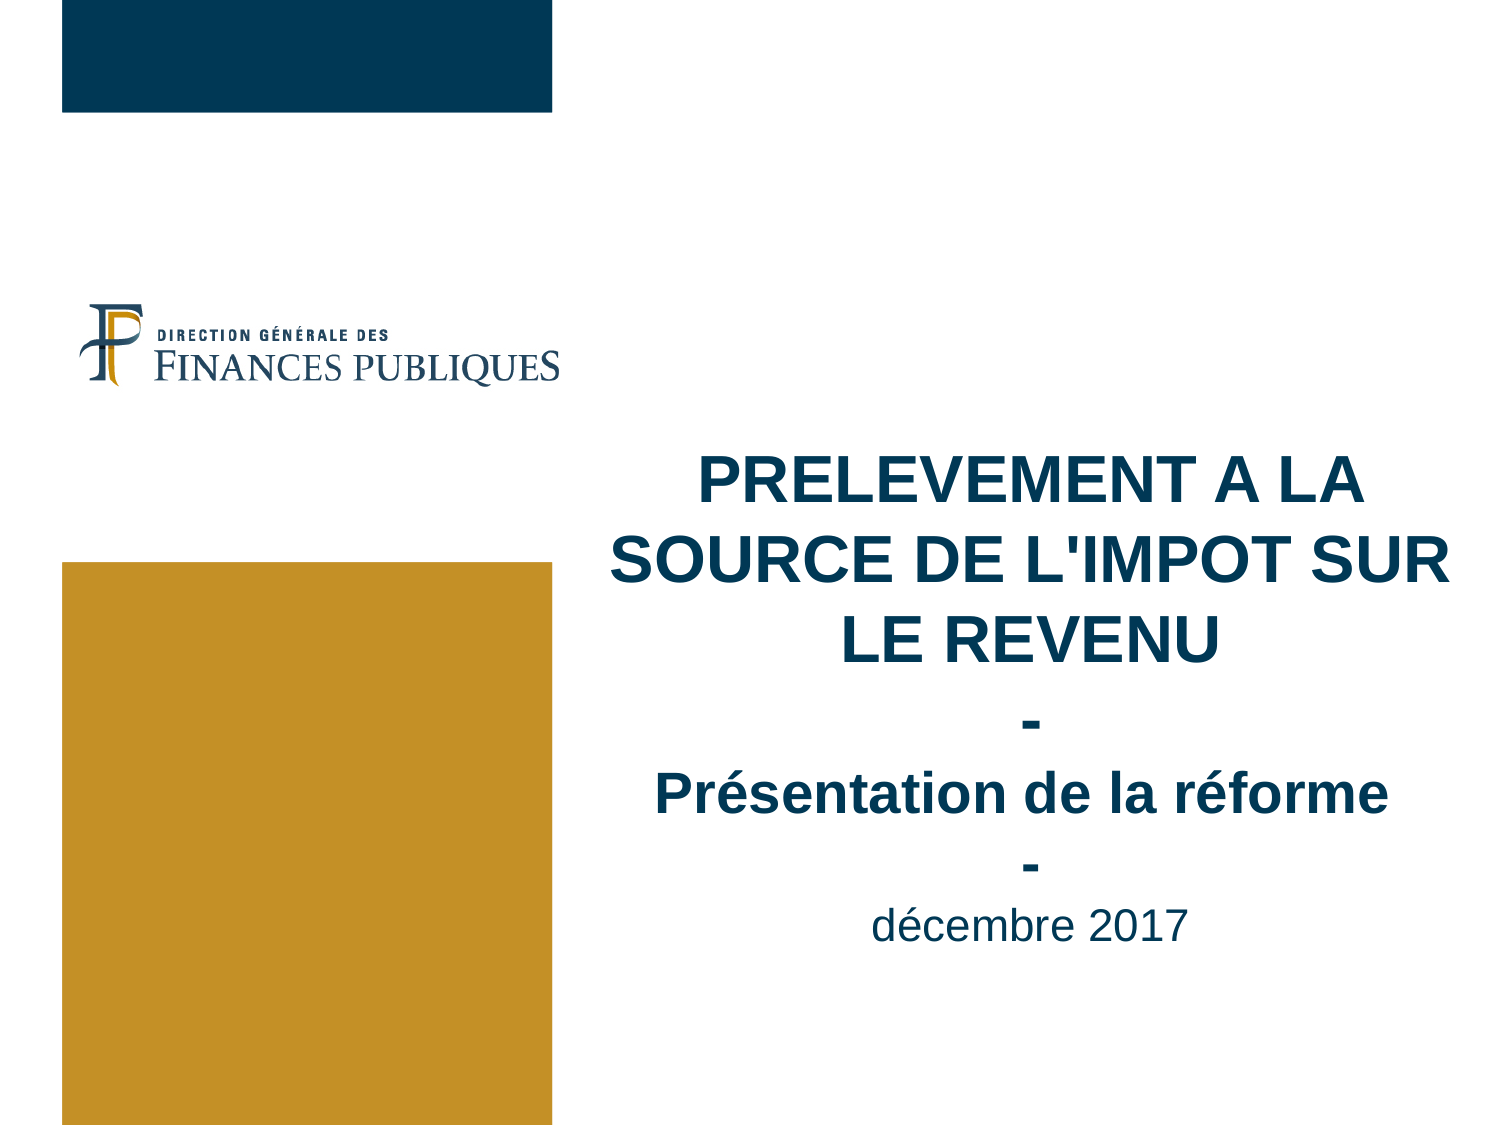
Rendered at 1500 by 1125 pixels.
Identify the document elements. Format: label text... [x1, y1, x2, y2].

text_box [62, 0, 553, 113]
picture [50, 275, 588, 416]
title PRELEVEMENT A LA SOURCE DE L'IMPOT SUR LE REVENU - Présentation de la réforme - décembre 2017 [599, 435, 1463, 1021]
text_box [62, 562, 553, 1125]
